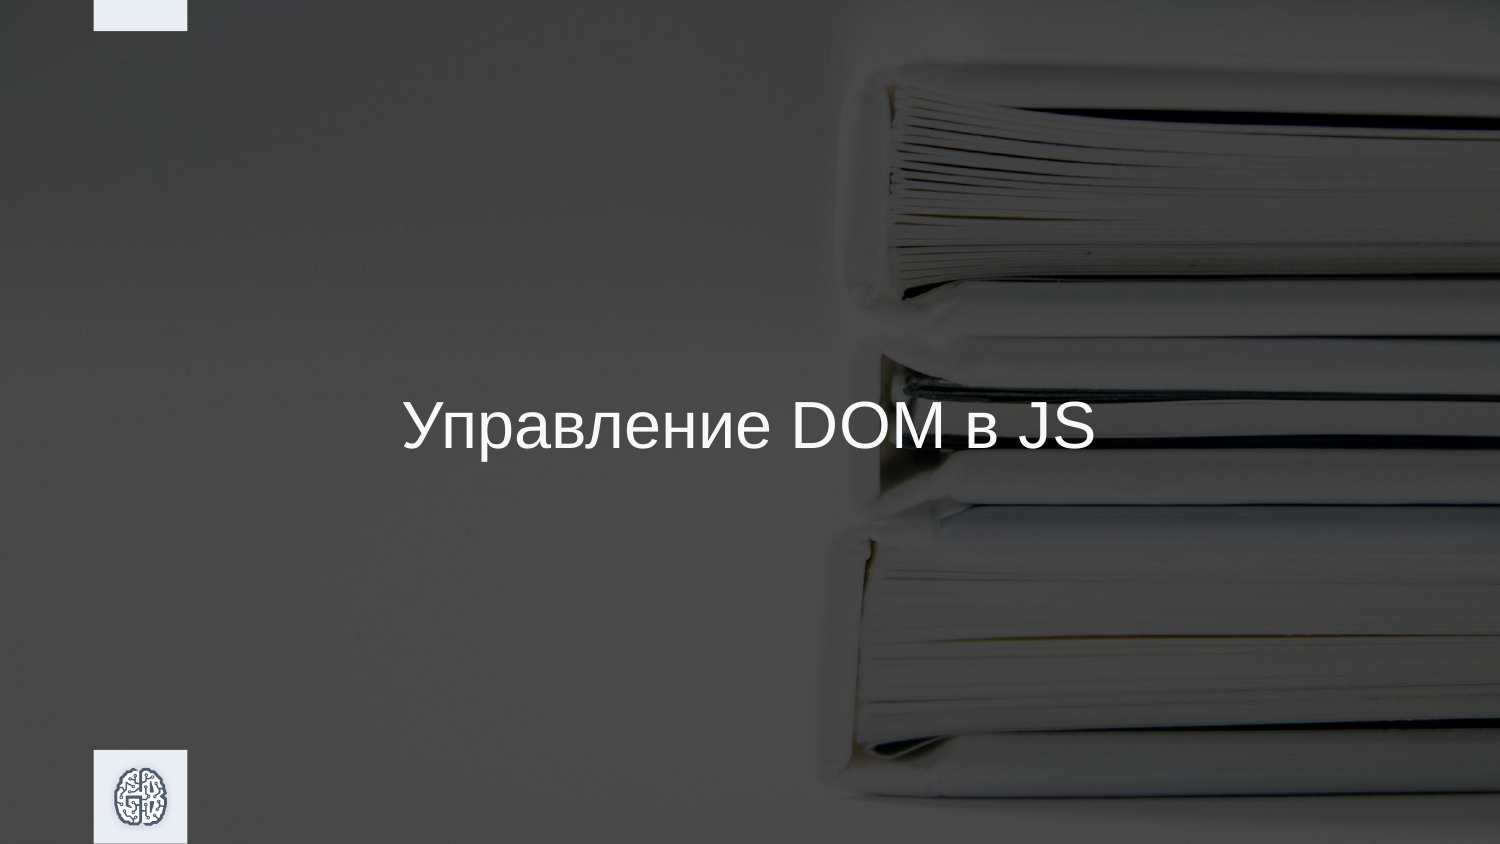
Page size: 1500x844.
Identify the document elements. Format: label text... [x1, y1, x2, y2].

picture [0, 0, 1500, 844]
picture [106, 760, 175, 834]
text_box Управление DOM в JS [187, 93, 1312, 750]
